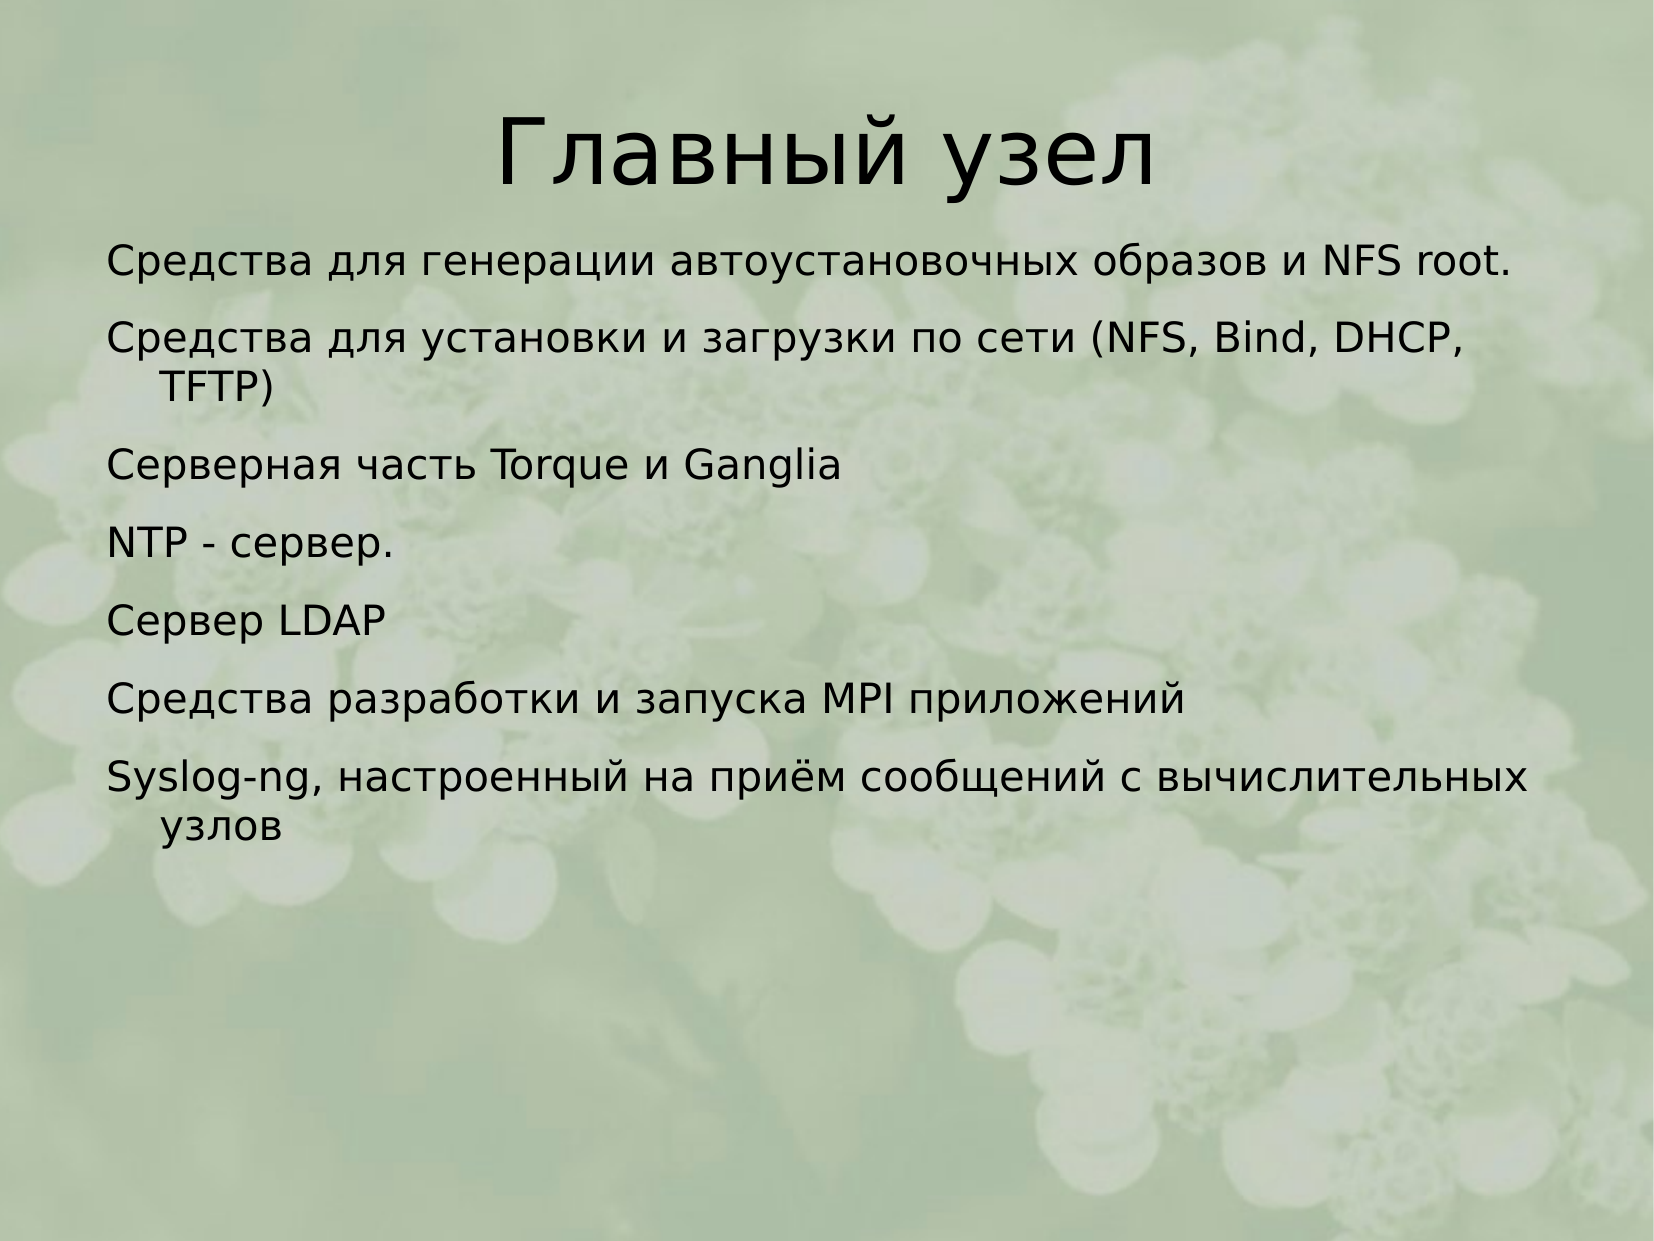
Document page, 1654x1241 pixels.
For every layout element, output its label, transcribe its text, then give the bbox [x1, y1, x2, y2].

list Средства для генерации автоустановочных образов и NFS root. Средства для установки и загрузки по сети (NFS, Bind, DHCP, TFTP) Серверная часть Torque и Ganglia NTP - сервер. Сервер LDAP Средства разработки и запуска MPI приложений Syslog-ng, настроенный на приём сообщений с вычислительных узлов [88, 236, 1577, 1055]
picture [0, 0, 1654, 1241]
title Главный узел [82, 49, 1571, 257]
